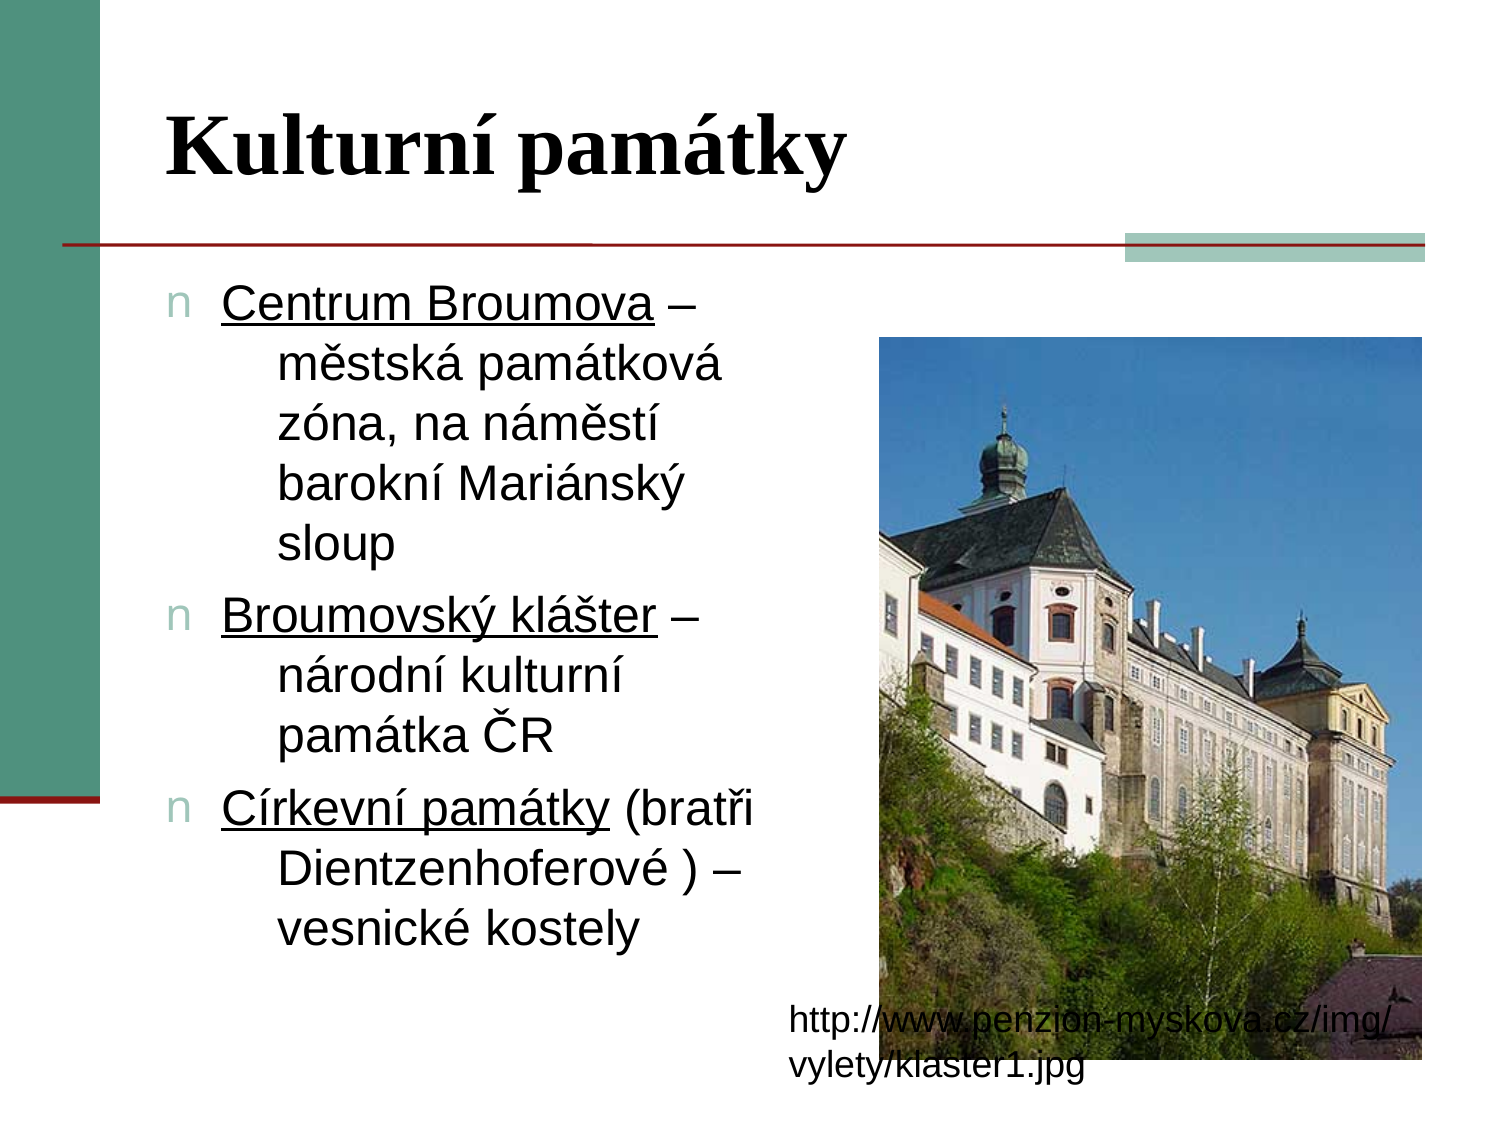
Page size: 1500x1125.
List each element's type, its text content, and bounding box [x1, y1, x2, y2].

text_box http://www.penzion-myskova.cz/img/vylety/klaster1.jpg [774, 988, 1447, 1093]
title Kulturní památky [150, 45, 1426, 234]
picture [879, 338, 1422, 988]
list Centrum Broumova – městská památková zóna, na náměstí barokní Mariánský sloup Broumovský klášter – národní kulturní památka ČR Církevní památky (bratři Dientzenhoferové ) – vesnické kostely [150, 262, 775, 1006]
